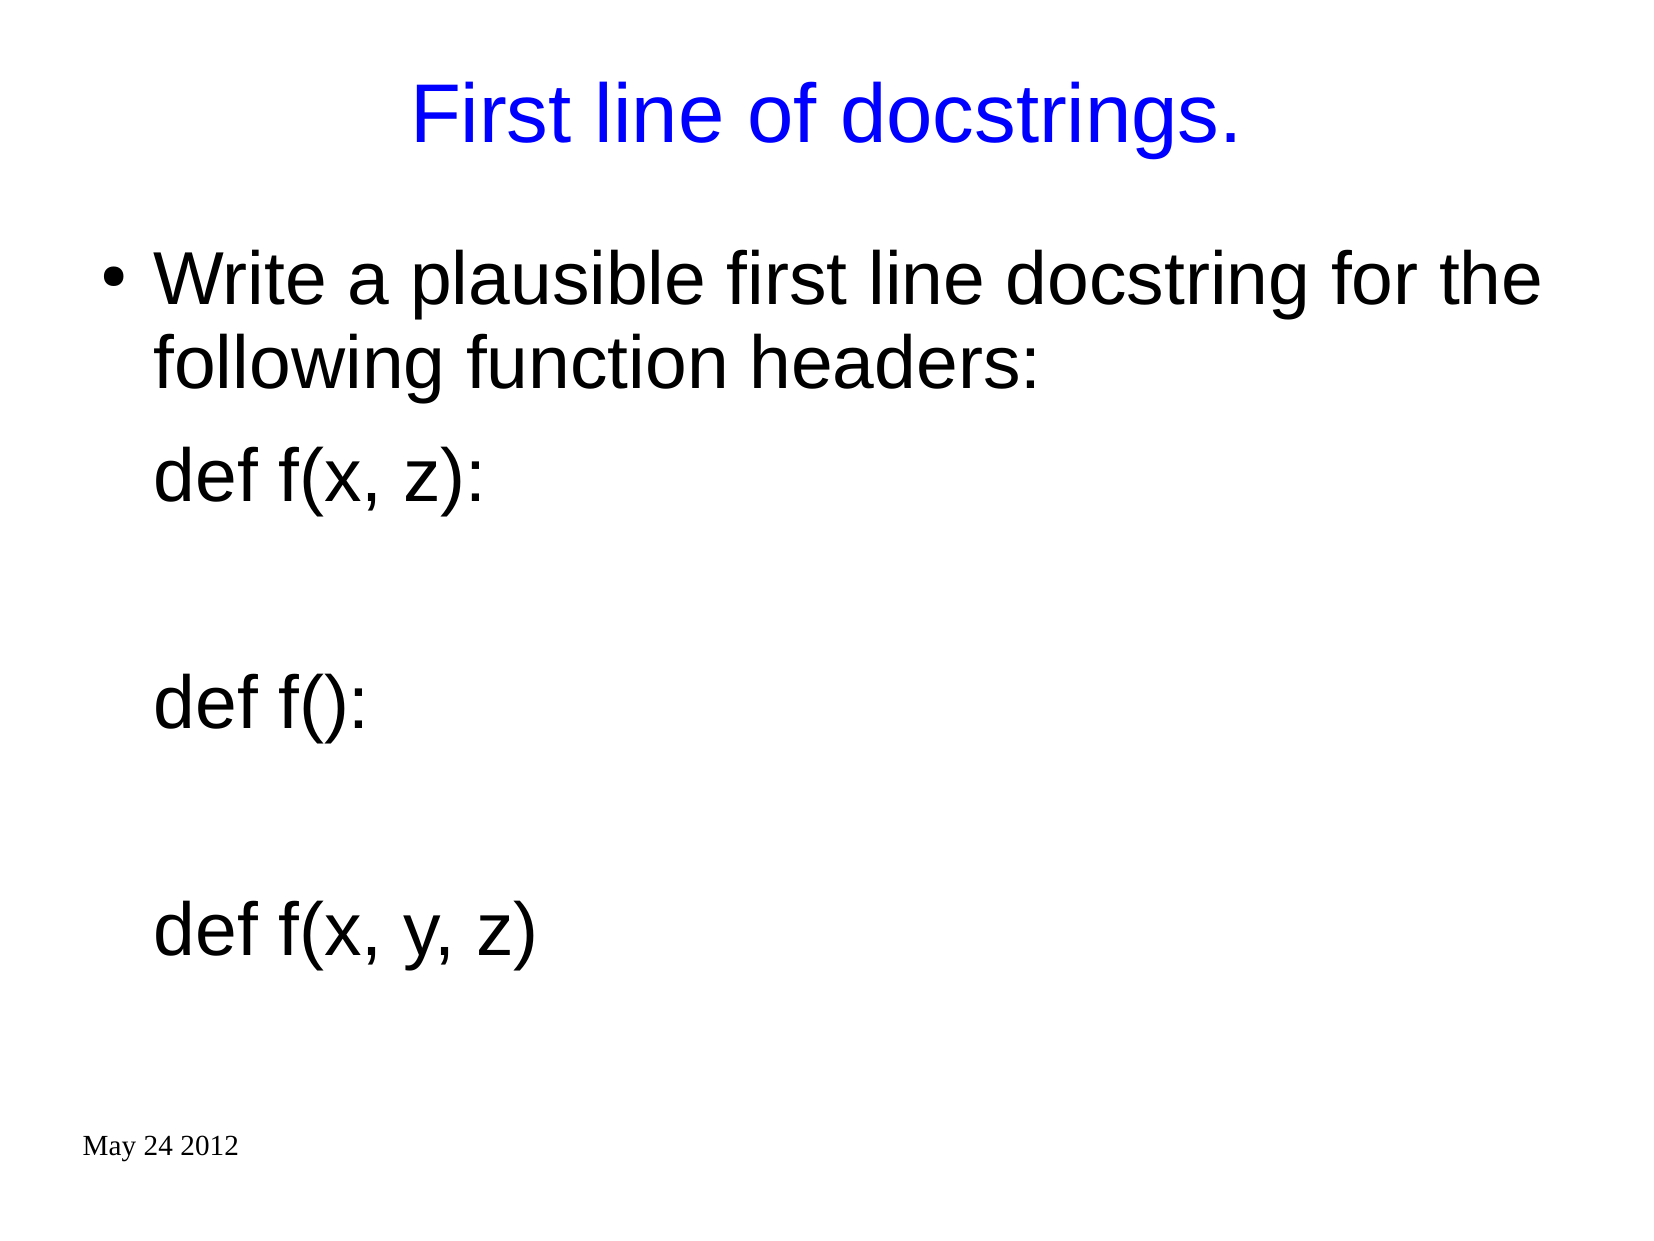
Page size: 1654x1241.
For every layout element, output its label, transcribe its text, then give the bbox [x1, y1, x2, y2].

title First line of docstrings. [82, 49, 1571, 178]
list Write a plausible first line docstring for the following function headers: def f(x, z): def f(): def f(x, y, z) [82, 236, 1571, 1109]
